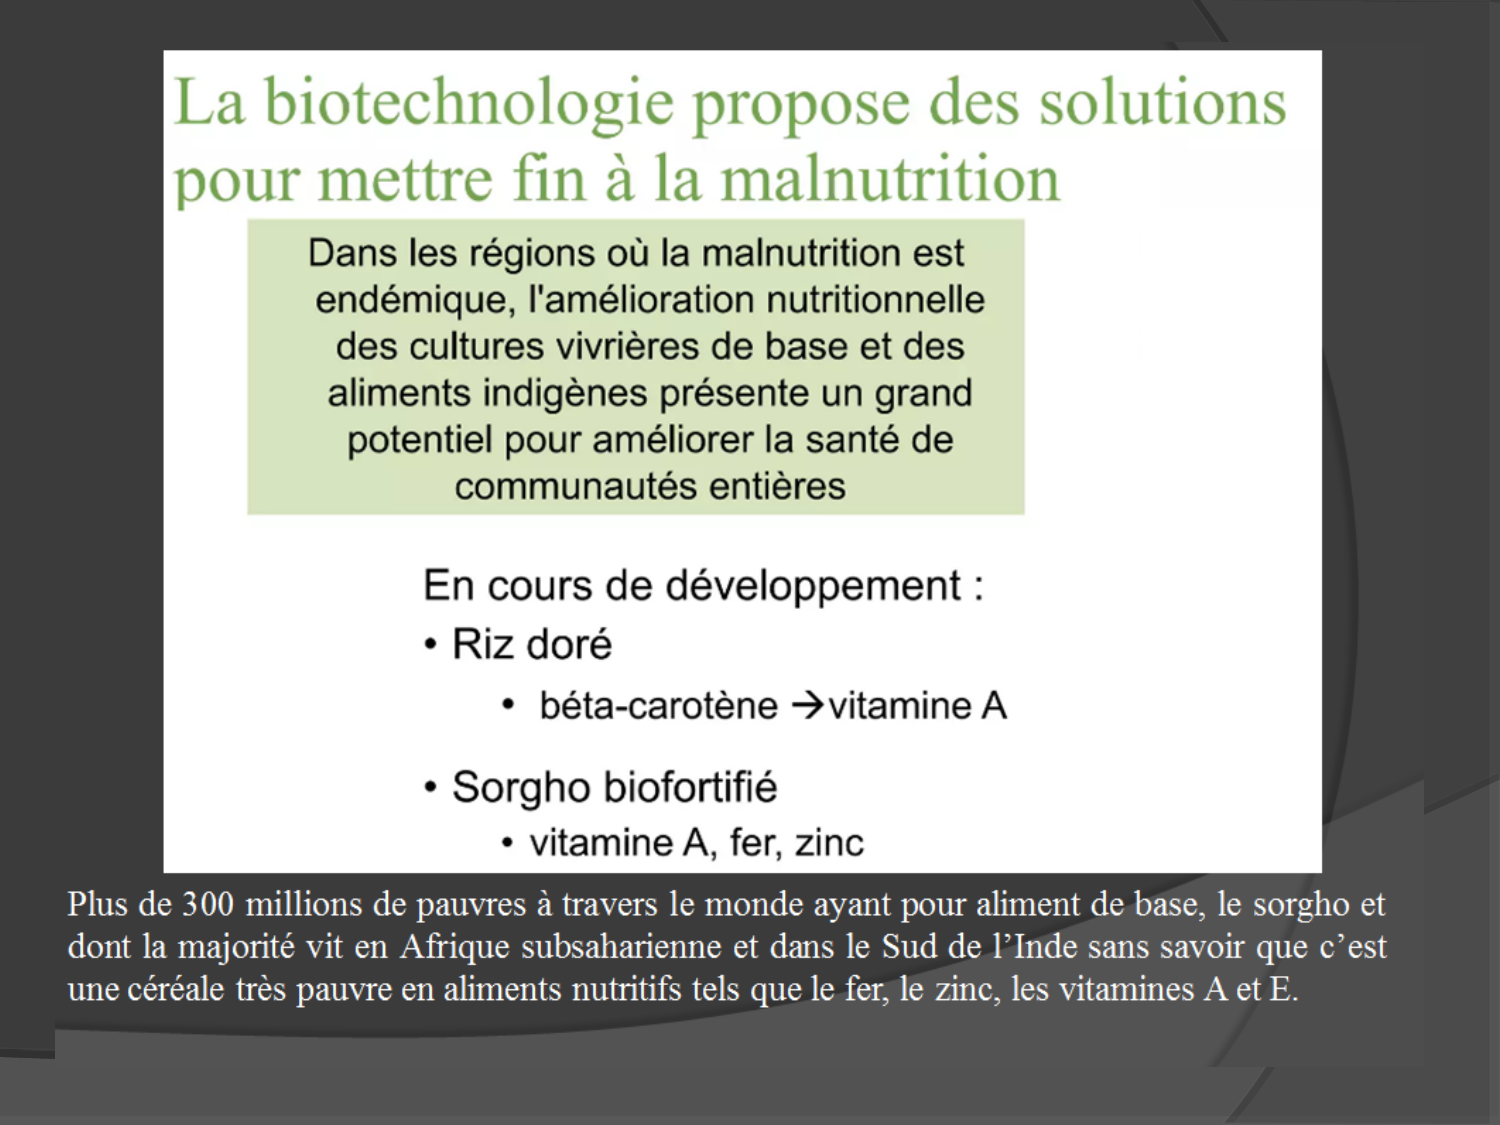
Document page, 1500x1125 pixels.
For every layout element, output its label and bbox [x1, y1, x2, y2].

picture [55, 42, 1424, 1067]
